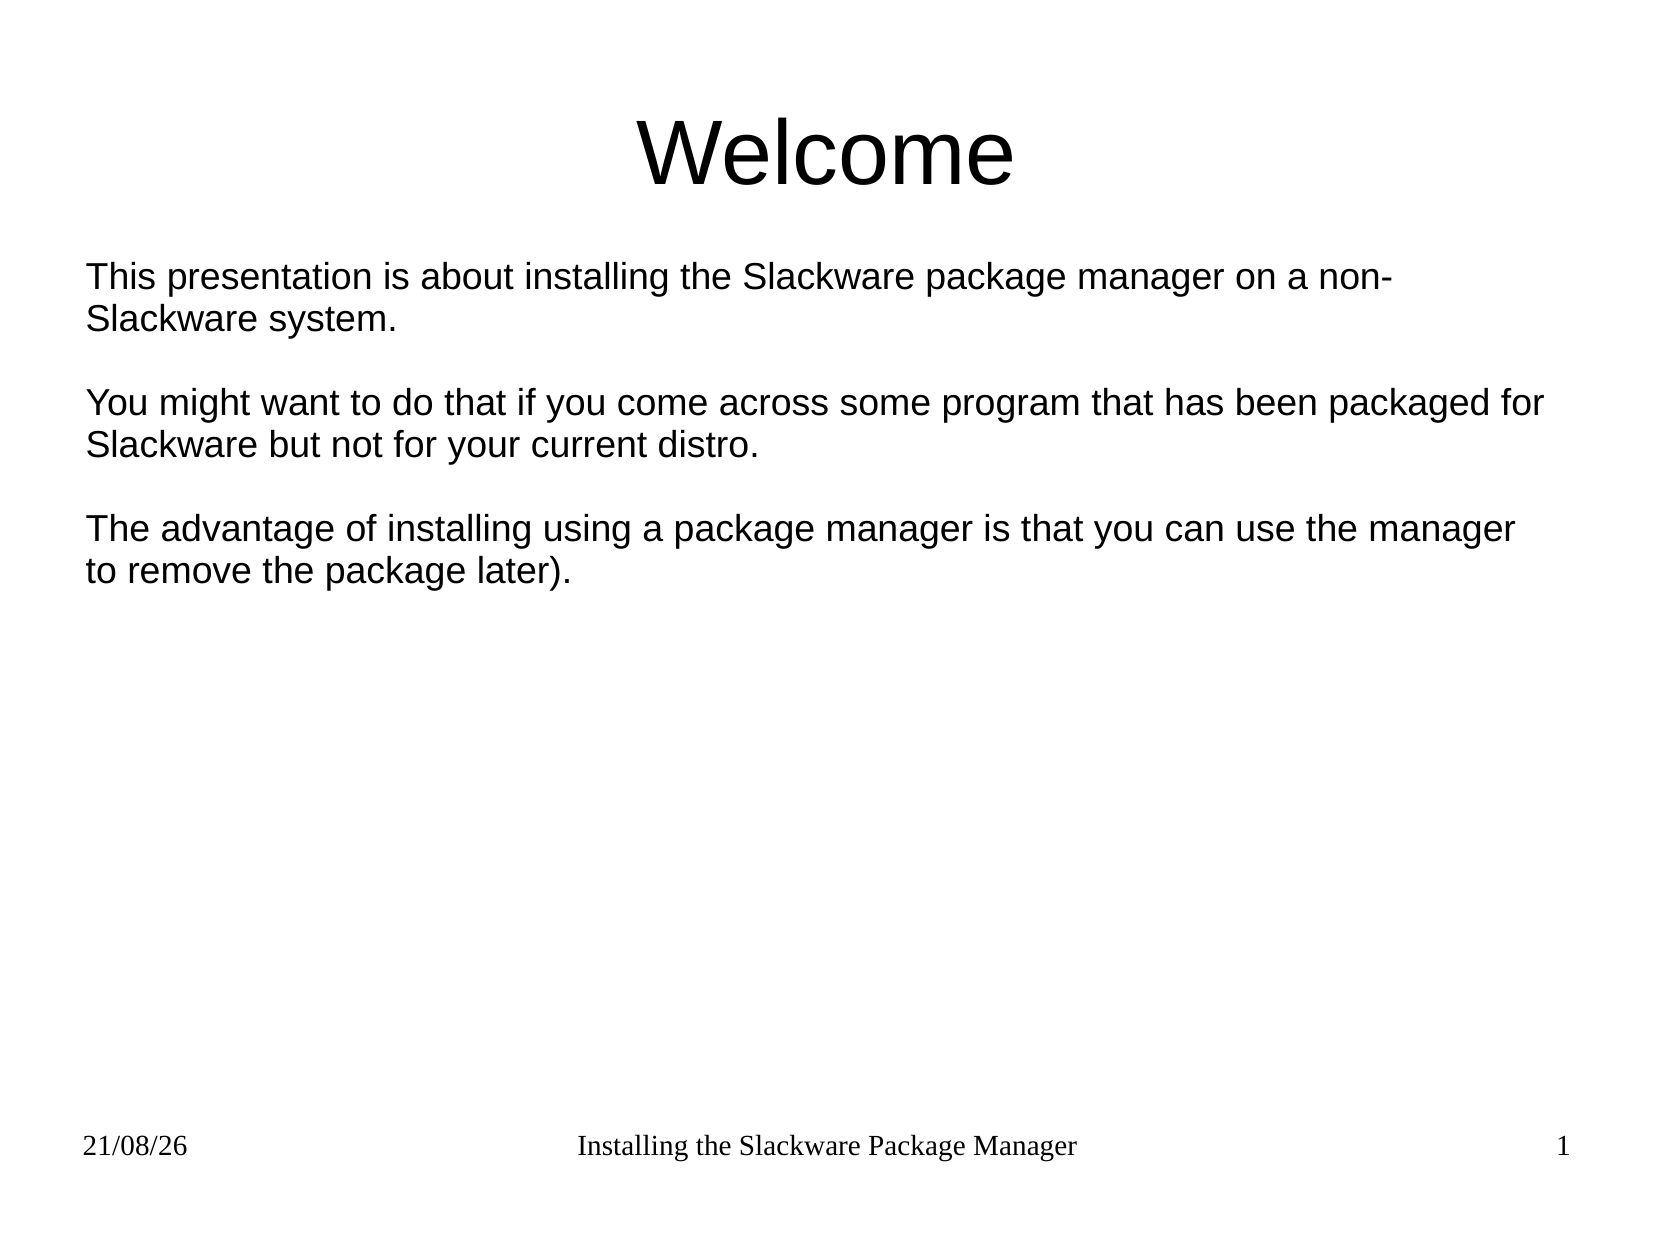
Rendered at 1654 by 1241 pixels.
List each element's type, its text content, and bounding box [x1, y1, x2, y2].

text_box This presentation is about installing the Slackware package manager on a non-Slackware system. You might want to do that if you come across some program that has been packaged for Slackware but not for your current distro. The advantage of installing using a package manager is that you can use the manager to remove the package later). [70, 248, 1571, 928]
text_box [82, 49, 1654, 429]
